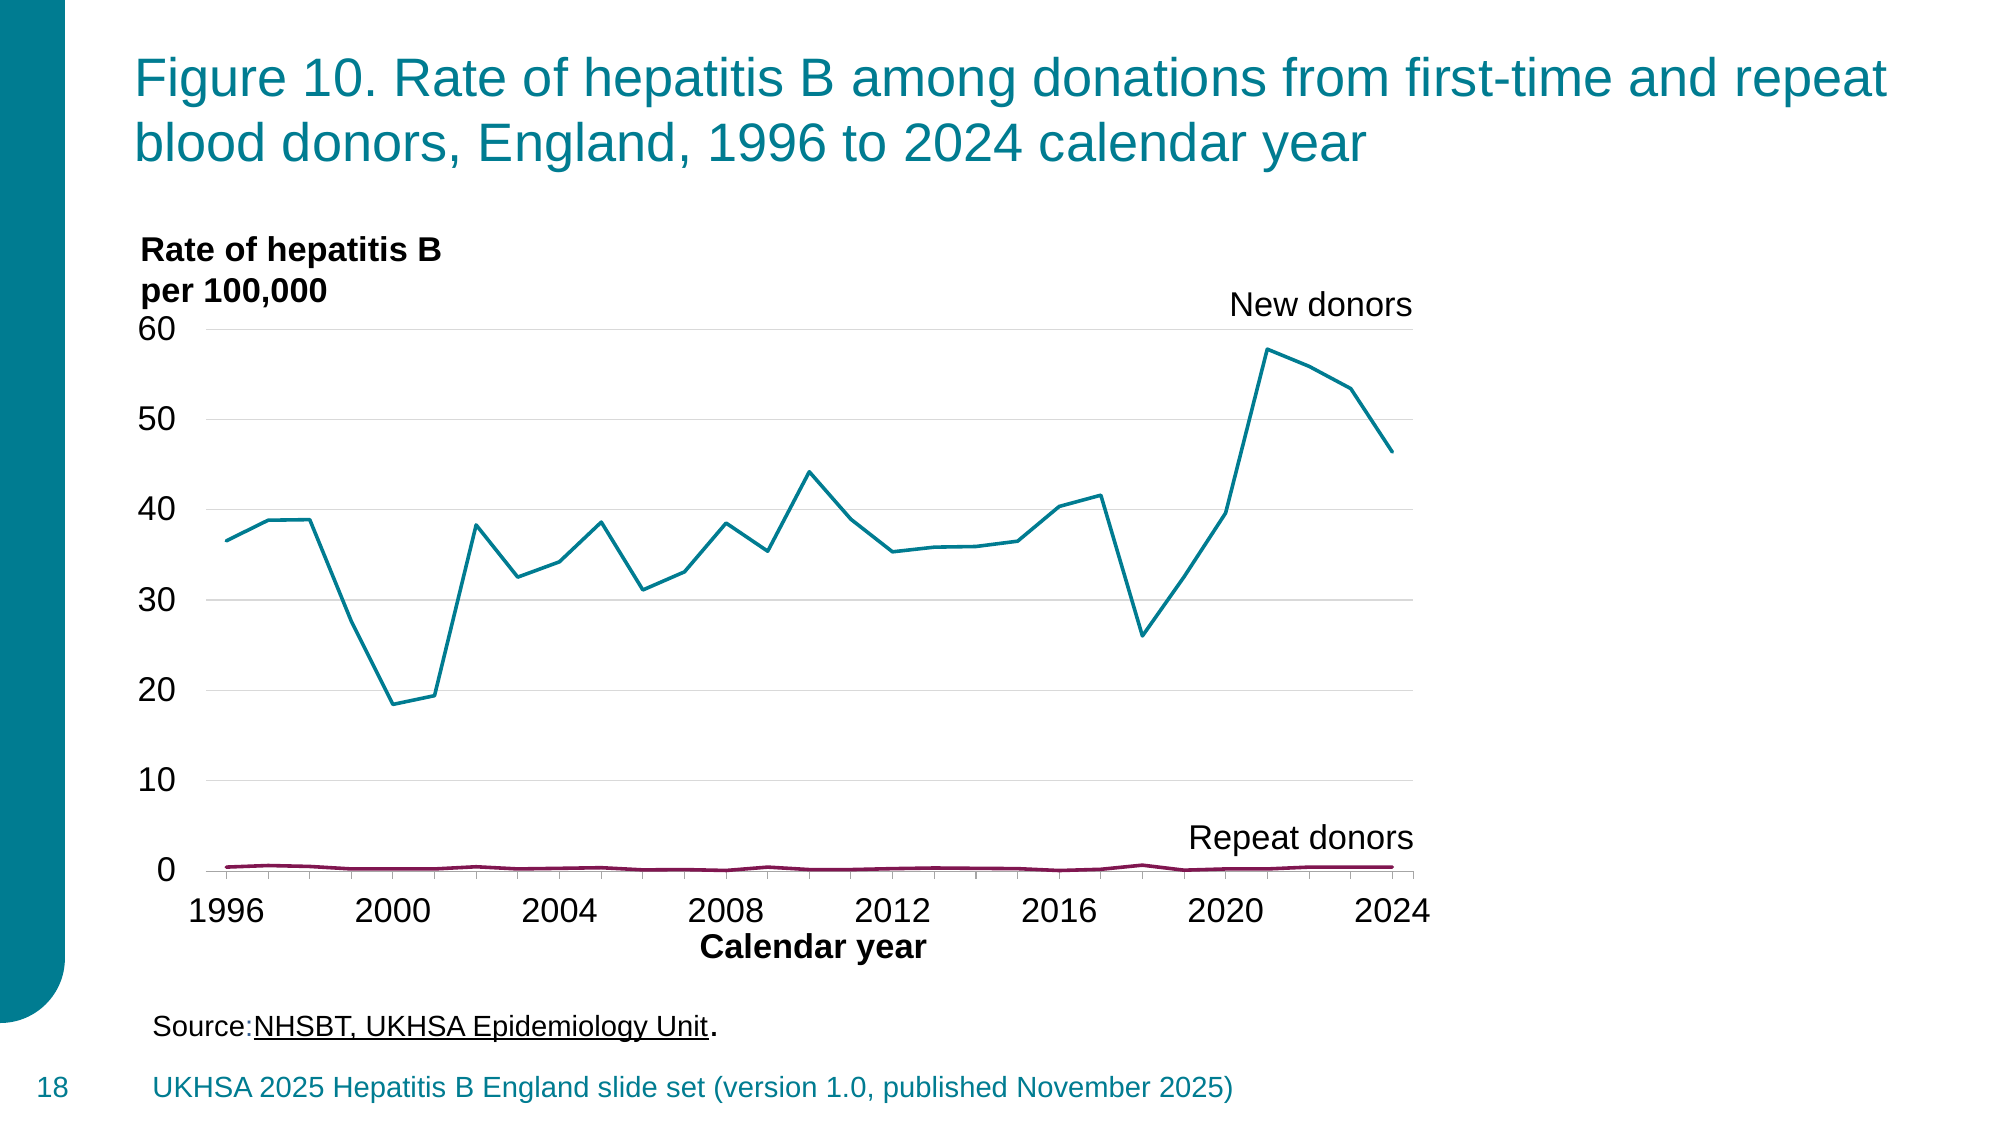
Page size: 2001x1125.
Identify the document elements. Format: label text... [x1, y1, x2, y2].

picture [119, 216, 1438, 969]
text_box UKHSA 2025 Hepatitis B England slide set (version 1.0, published November 2025) [137, 1056, 1780, 1116]
title Figure 10. Rate of hepatitis B among donations from first-time and repeat blood donors, England, 1996 to 2024 calendar year [119, 5, 1944, 174]
text_box Source: NHSBT, UKHSA Epidemiology Unit. [137, 1003, 1438, 1053]
text_box [21, 1056, 120, 1117]
